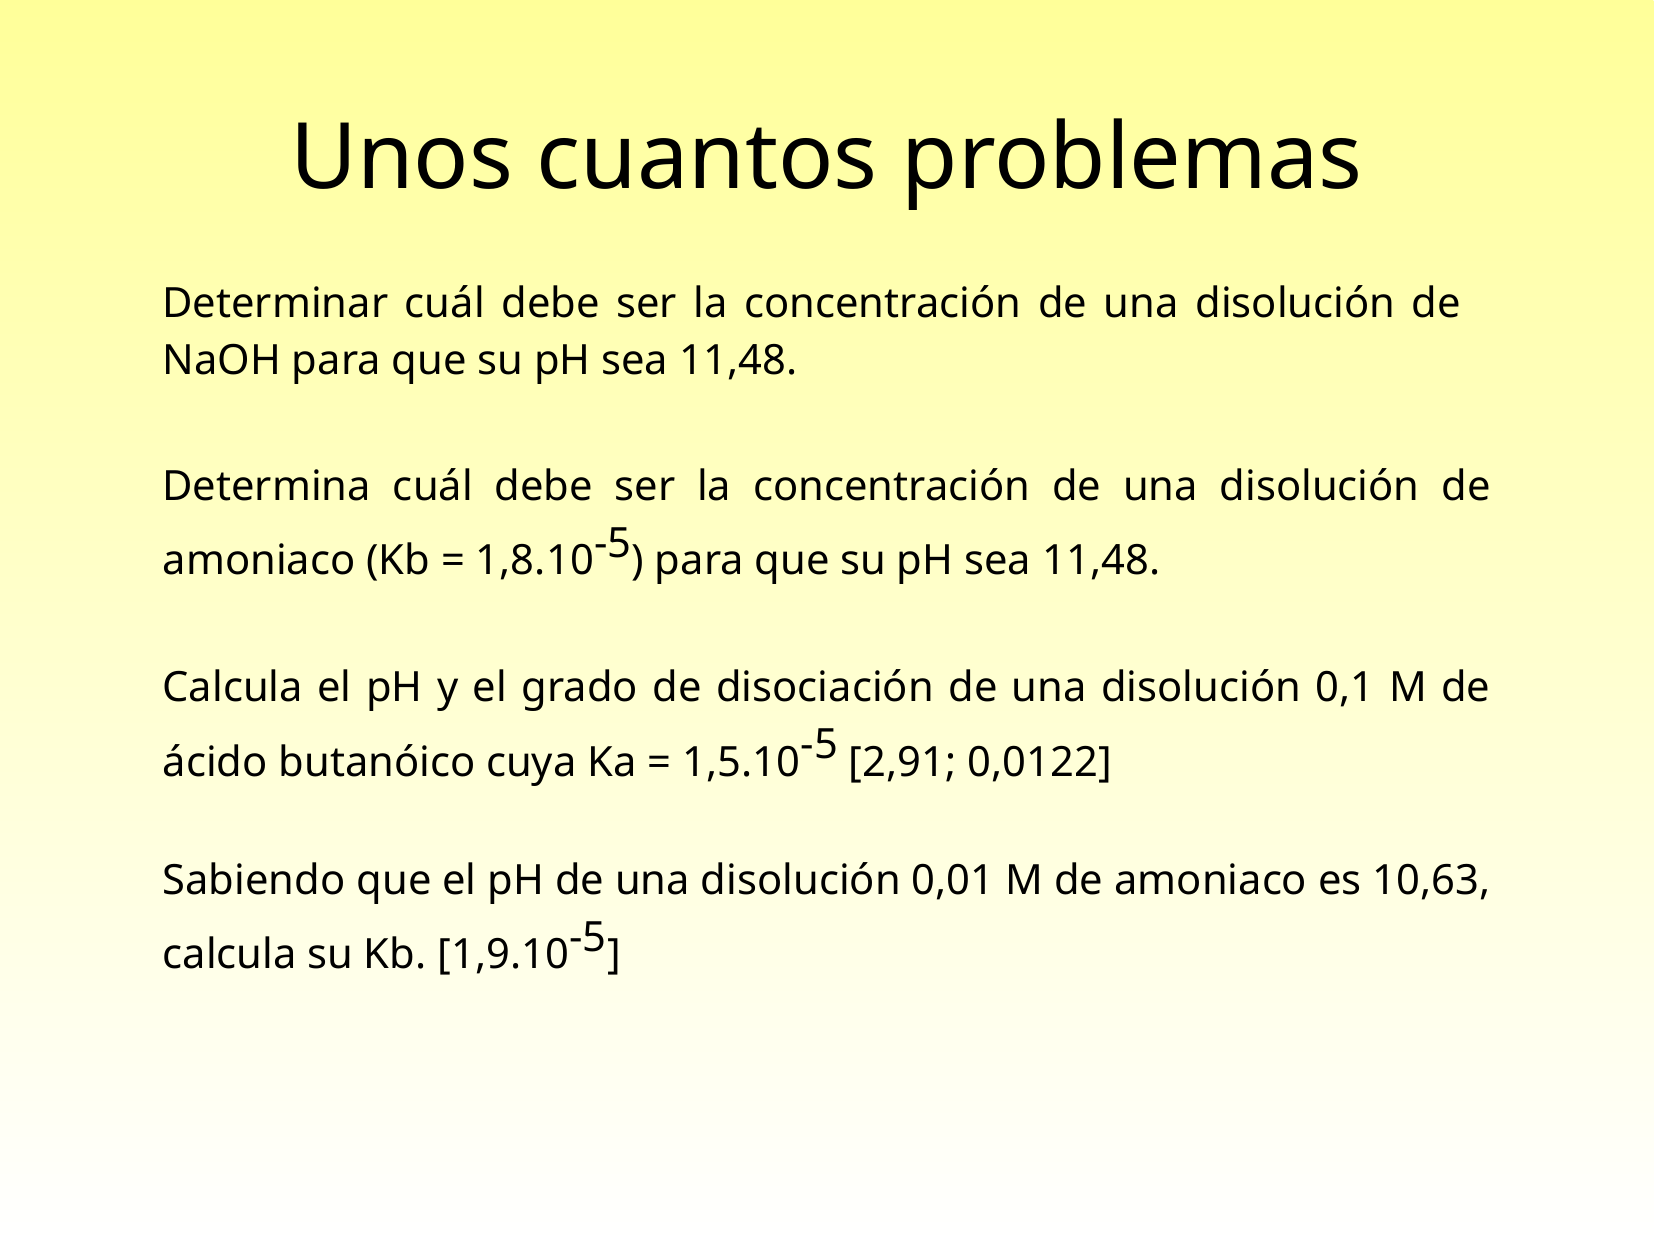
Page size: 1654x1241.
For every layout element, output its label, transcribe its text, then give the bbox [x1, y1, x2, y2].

text_box Determinar cuál debe ser la concentración de una disolución de NaOH para que su pH sea 11,48. [147, 265, 1477, 375]
text_box Sabiendo que el pH de una disolución 0,01 M de amoniaco es 10,63, calcula su Kb. [1,9.10-5] [147, 842, 1506, 975]
title Unos cuantos problemas [82, 56, 1571, 250]
text_box Determina cuál debe ser la concentración de una disolución de amoniaco (Kb = 1,8.10-5) para que su pH sea 11,48. [147, 448, 1506, 581]
text_box Calcula el pH y el grado de disociación de una disolución 0,1 M de ácido butanóico cuya Ka = 1,5.10-5 [2,91; 0,0122] [147, 649, 1506, 782]
